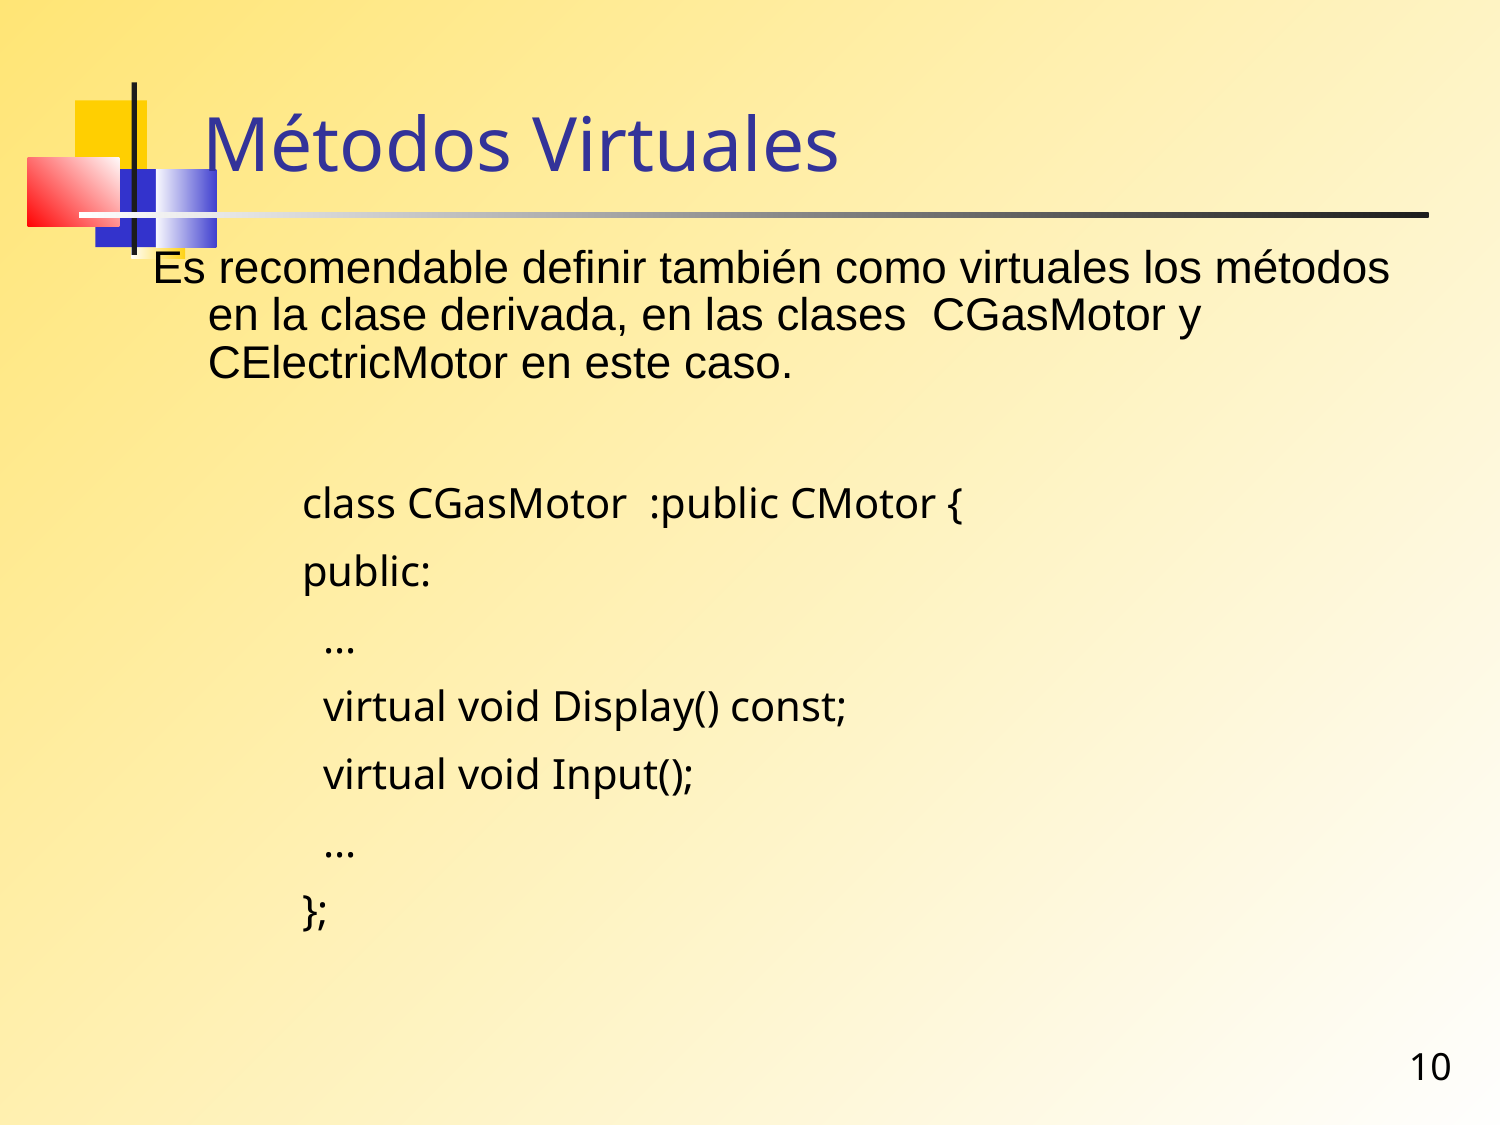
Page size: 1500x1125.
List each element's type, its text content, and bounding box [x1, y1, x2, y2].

title Métodos Virtuales [187, 37, 1466, 201]
list Es recomendable definir también como virtuales los métodos en la clase derivada, en las clases CGasMotor y CElectricMotor en este caso. class CGasMotor :public CMotor { public: ... virtual void Display() const; virtual void Input(); ... }; [137, 237, 1463, 1000]
